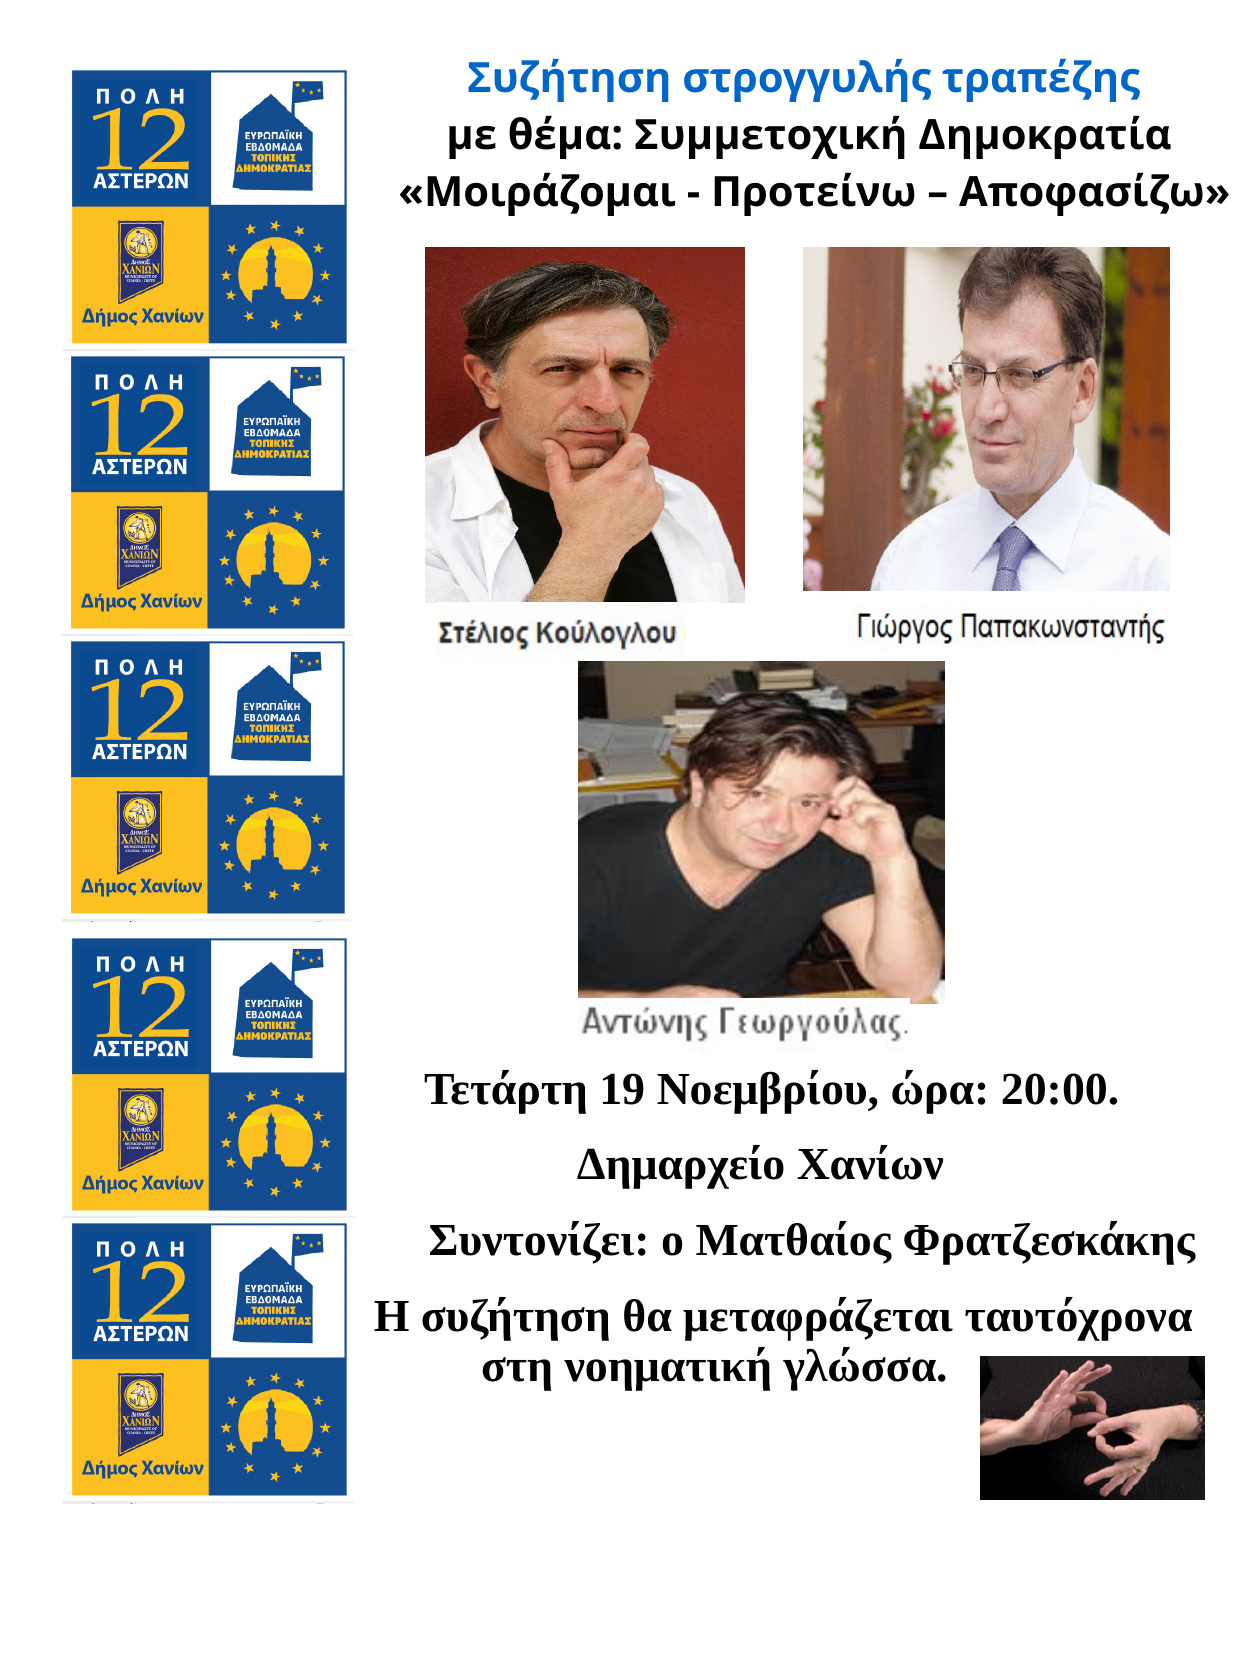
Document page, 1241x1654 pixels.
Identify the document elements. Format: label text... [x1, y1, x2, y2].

title [44, 82, 293, 1524]
picture [425, 247, 945, 1052]
picture [980, 1356, 1205, 1501]
picture [803, 247, 1170, 591]
text_box Τετάρτη 19 Νοεμβρίου, ώρα: 20:00. Δημαρχείο Χανίων Συντονίζει: ο Ματθαίος Φρατζεσκάκης Η συζήτηση θα μεταφράζεται ταυτόχρονα στη νοηματική γλώσσα. [293, 828, 1239, 1654]
picture [850, 606, 1170, 650]
title Συζήτηση στρογγυλής τραπέζης με θέμα: Συμμετοχική Δημοκρατία «Μοιράζομαι - Προτείνω – Αποφασίζω» [224, 0, 1241, 319]
picture [62, 65, 355, 922]
picture [63, 933, 293, 1504]
